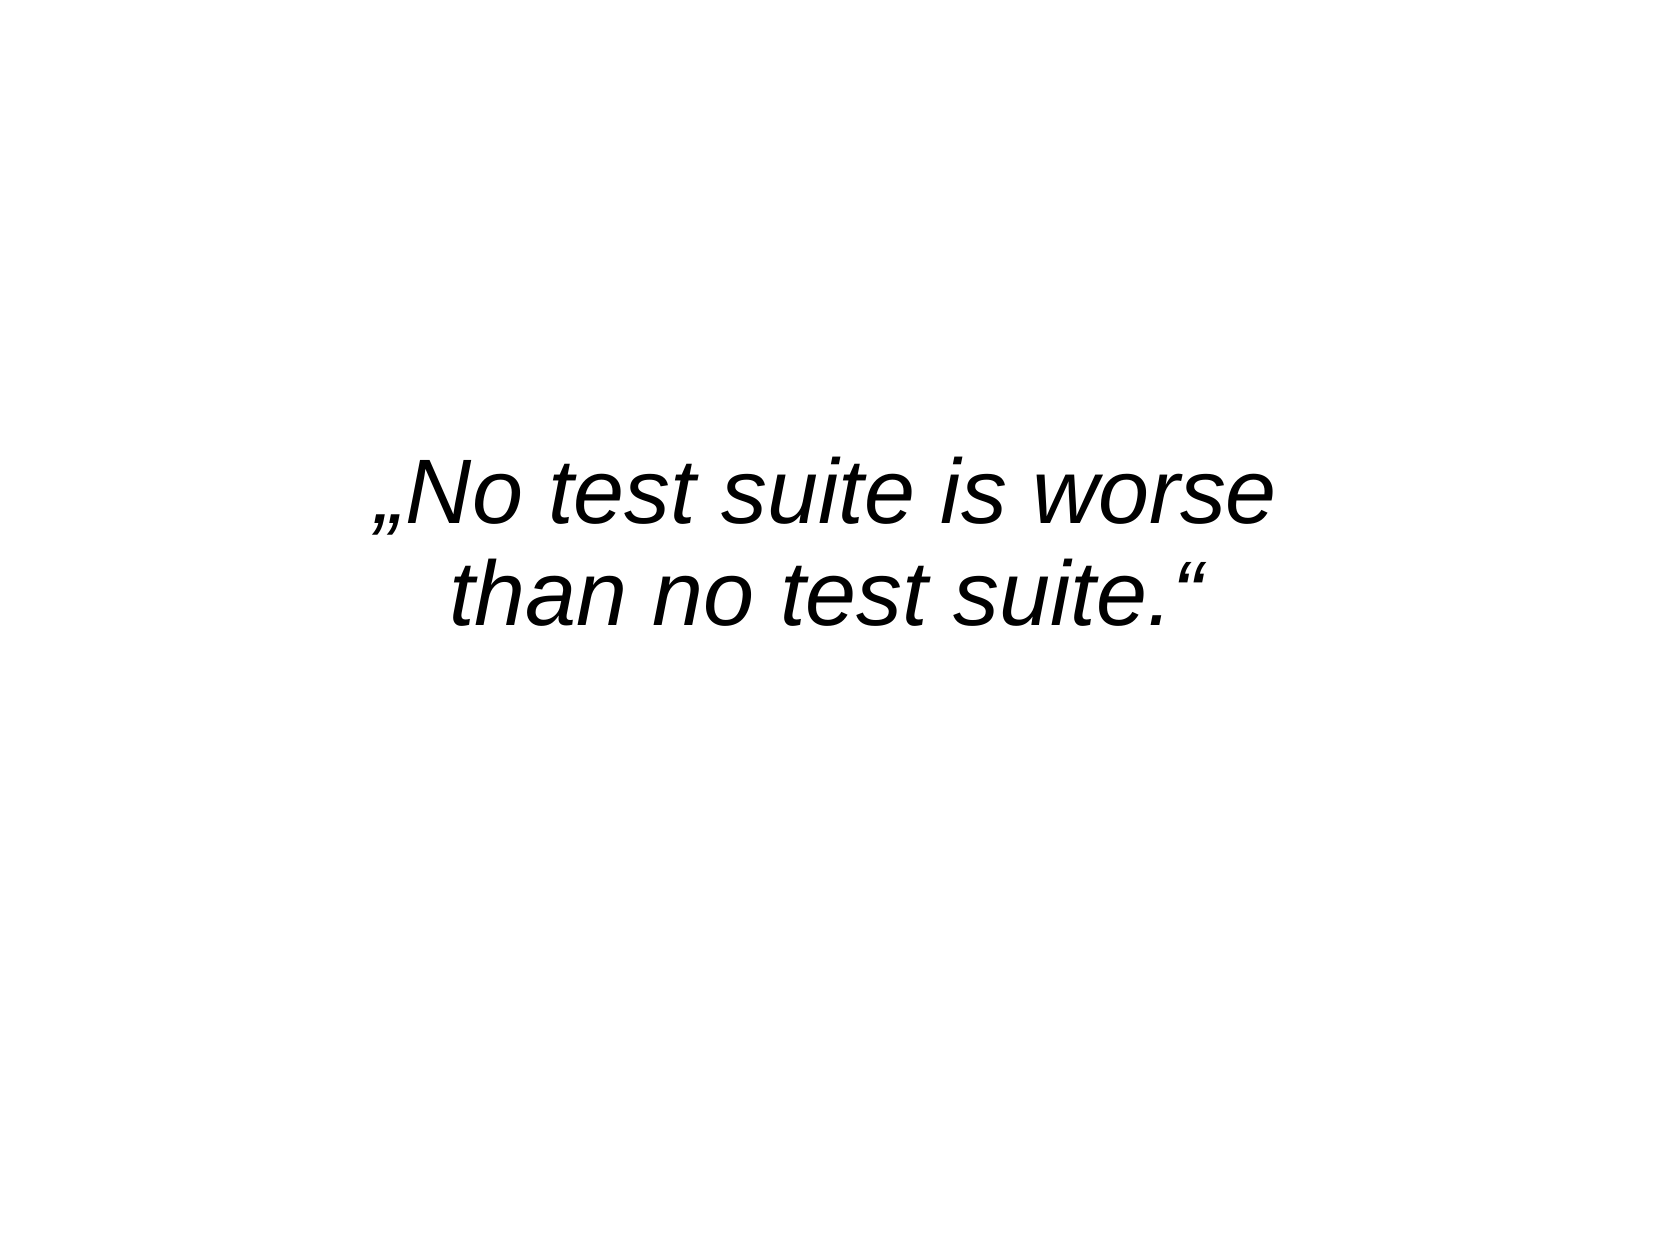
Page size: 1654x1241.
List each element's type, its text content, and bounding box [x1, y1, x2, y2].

title „No test suite is worse than no test suite.“ [82, 439, 1571, 519]
list [82, 519, 1571, 815]
